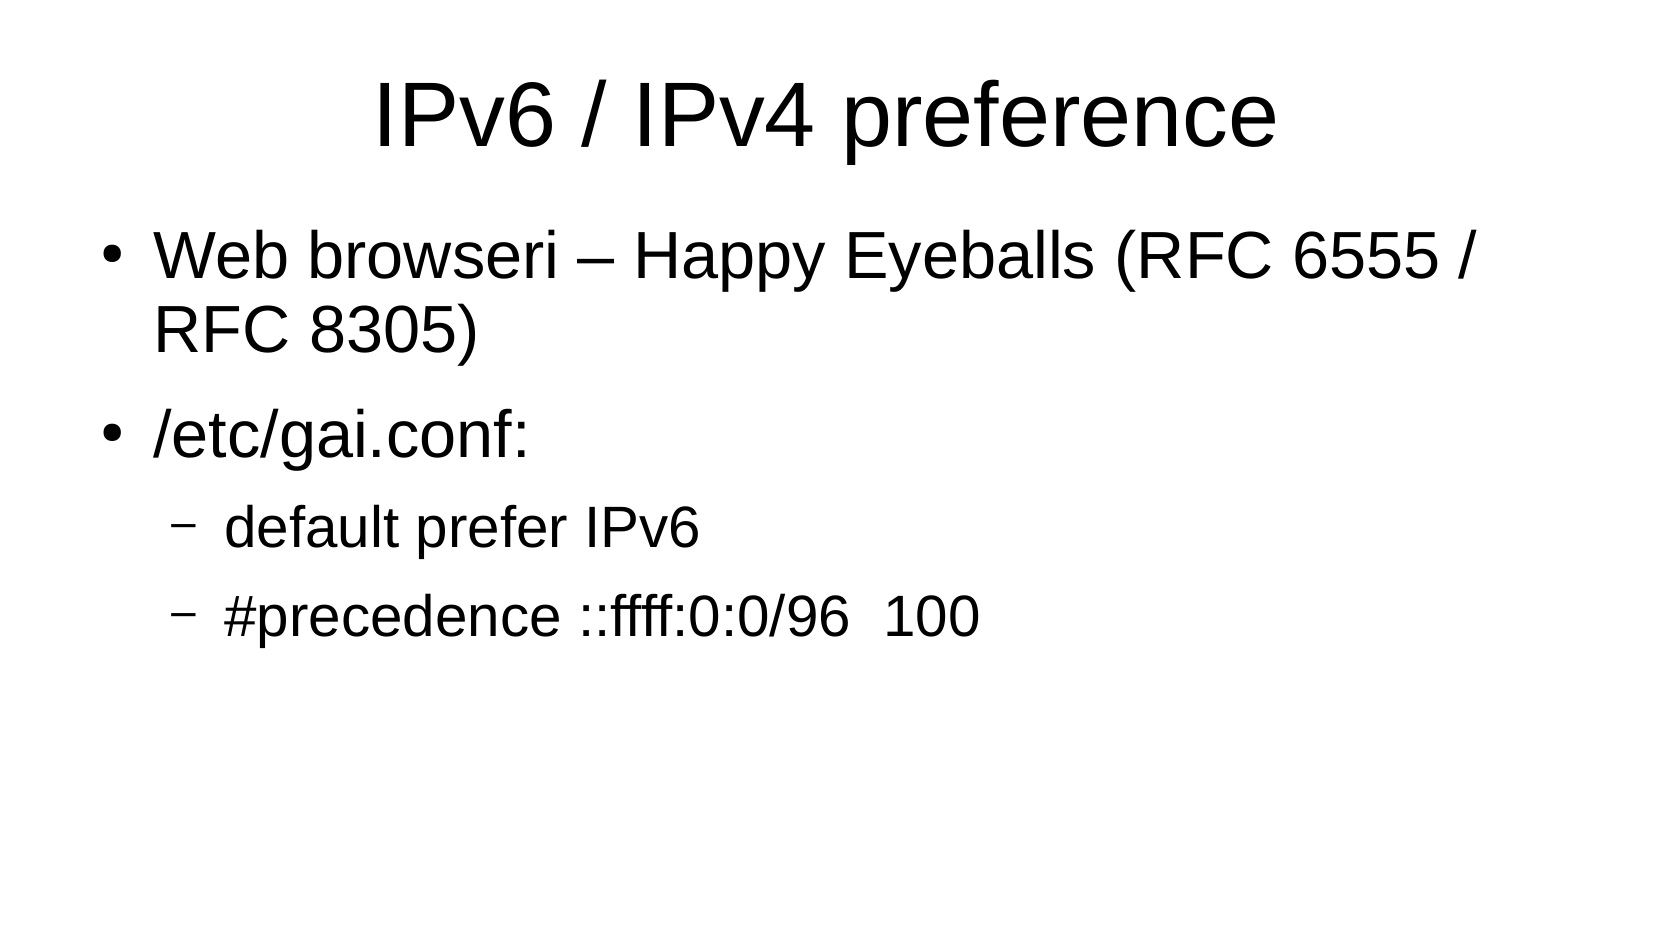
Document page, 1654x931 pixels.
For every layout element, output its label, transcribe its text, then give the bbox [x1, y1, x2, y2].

title IPv6 / IPv4 preference [82, 37, 1571, 193]
list Web browseri – Happy Eyeballs (RFC 6555 / RFC 8305) /etc/gai.conf: default prefer IPv6 #precedence ::ffff:0:0/96 100 [82, 217, 1571, 758]
